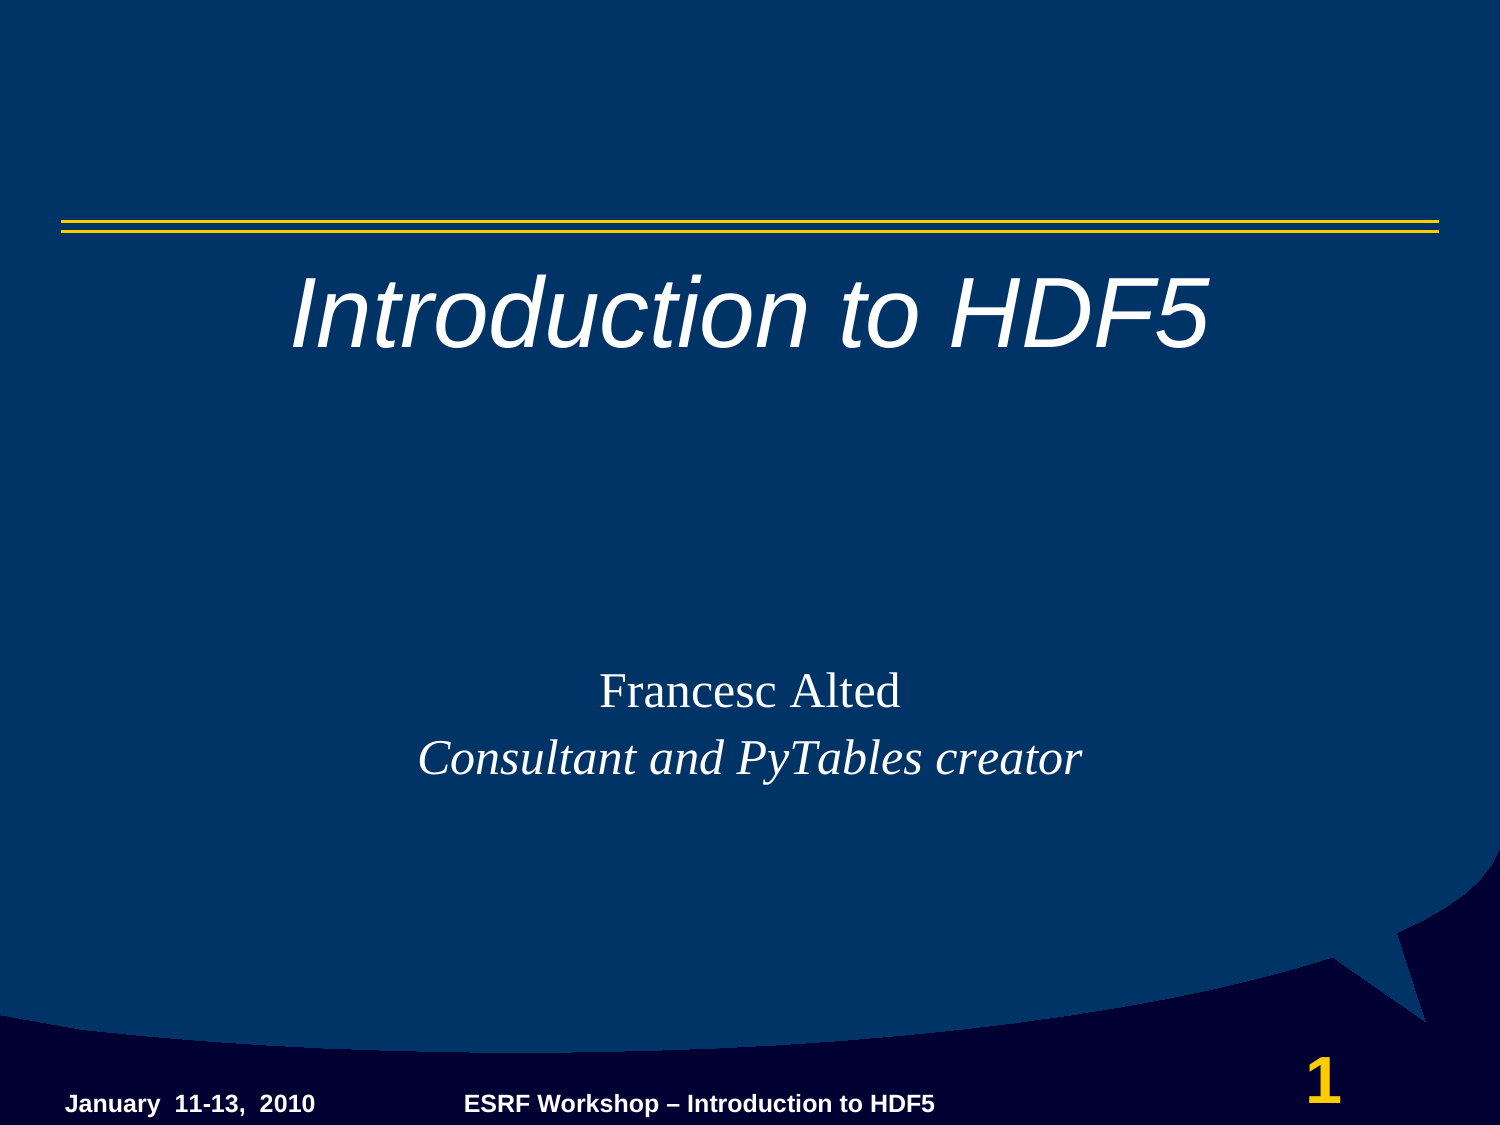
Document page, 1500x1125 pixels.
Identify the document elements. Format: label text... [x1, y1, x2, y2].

title Introduction to HDF5 [112, 249, 1388, 588]
text_box January 11-13, 2010 [49, 1087, 374, 1125]
text_box Francesc Alted Consultant and PyTables creator [225, 587, 1276, 963]
text_box ESRF Workshop – Introduction to HDF5 [374, 1087, 1026, 1125]
